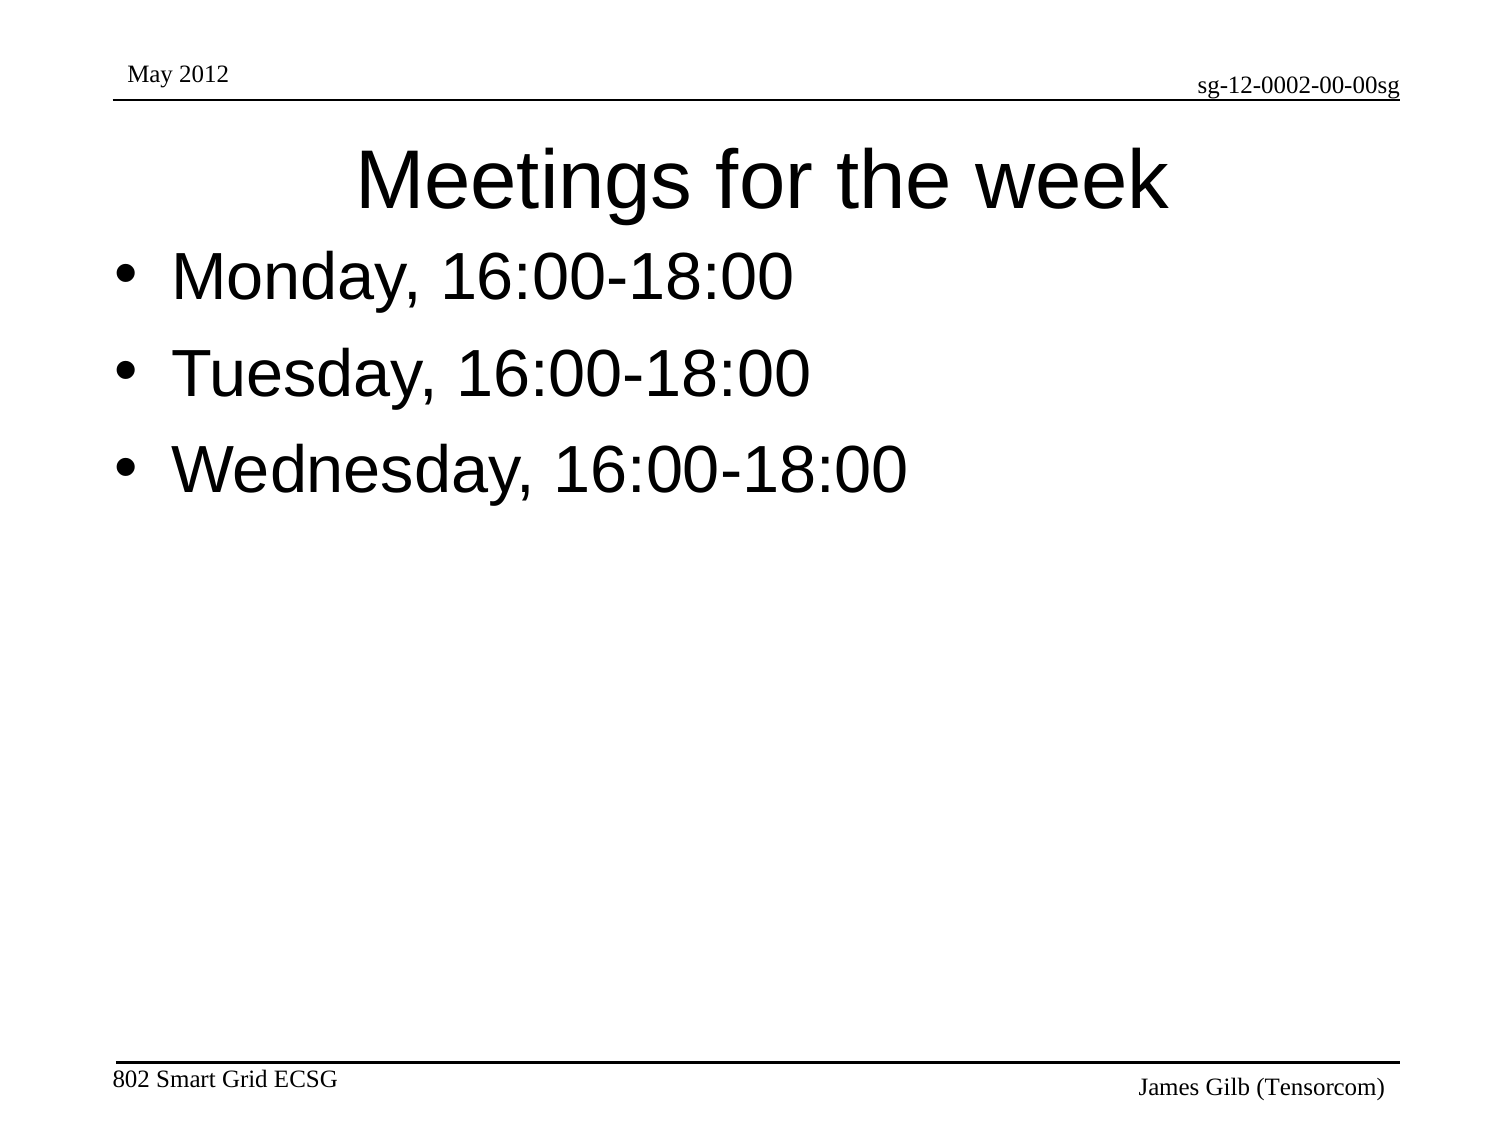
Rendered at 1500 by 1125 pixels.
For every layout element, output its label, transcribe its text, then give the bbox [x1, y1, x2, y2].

title Meetings for the week [125, 112, 1401, 238]
list Monday, 16:00-18:00 Tuesday, 16:00-18:00 Wednesday, 16:00-18:00 [99, 224, 1375, 968]
